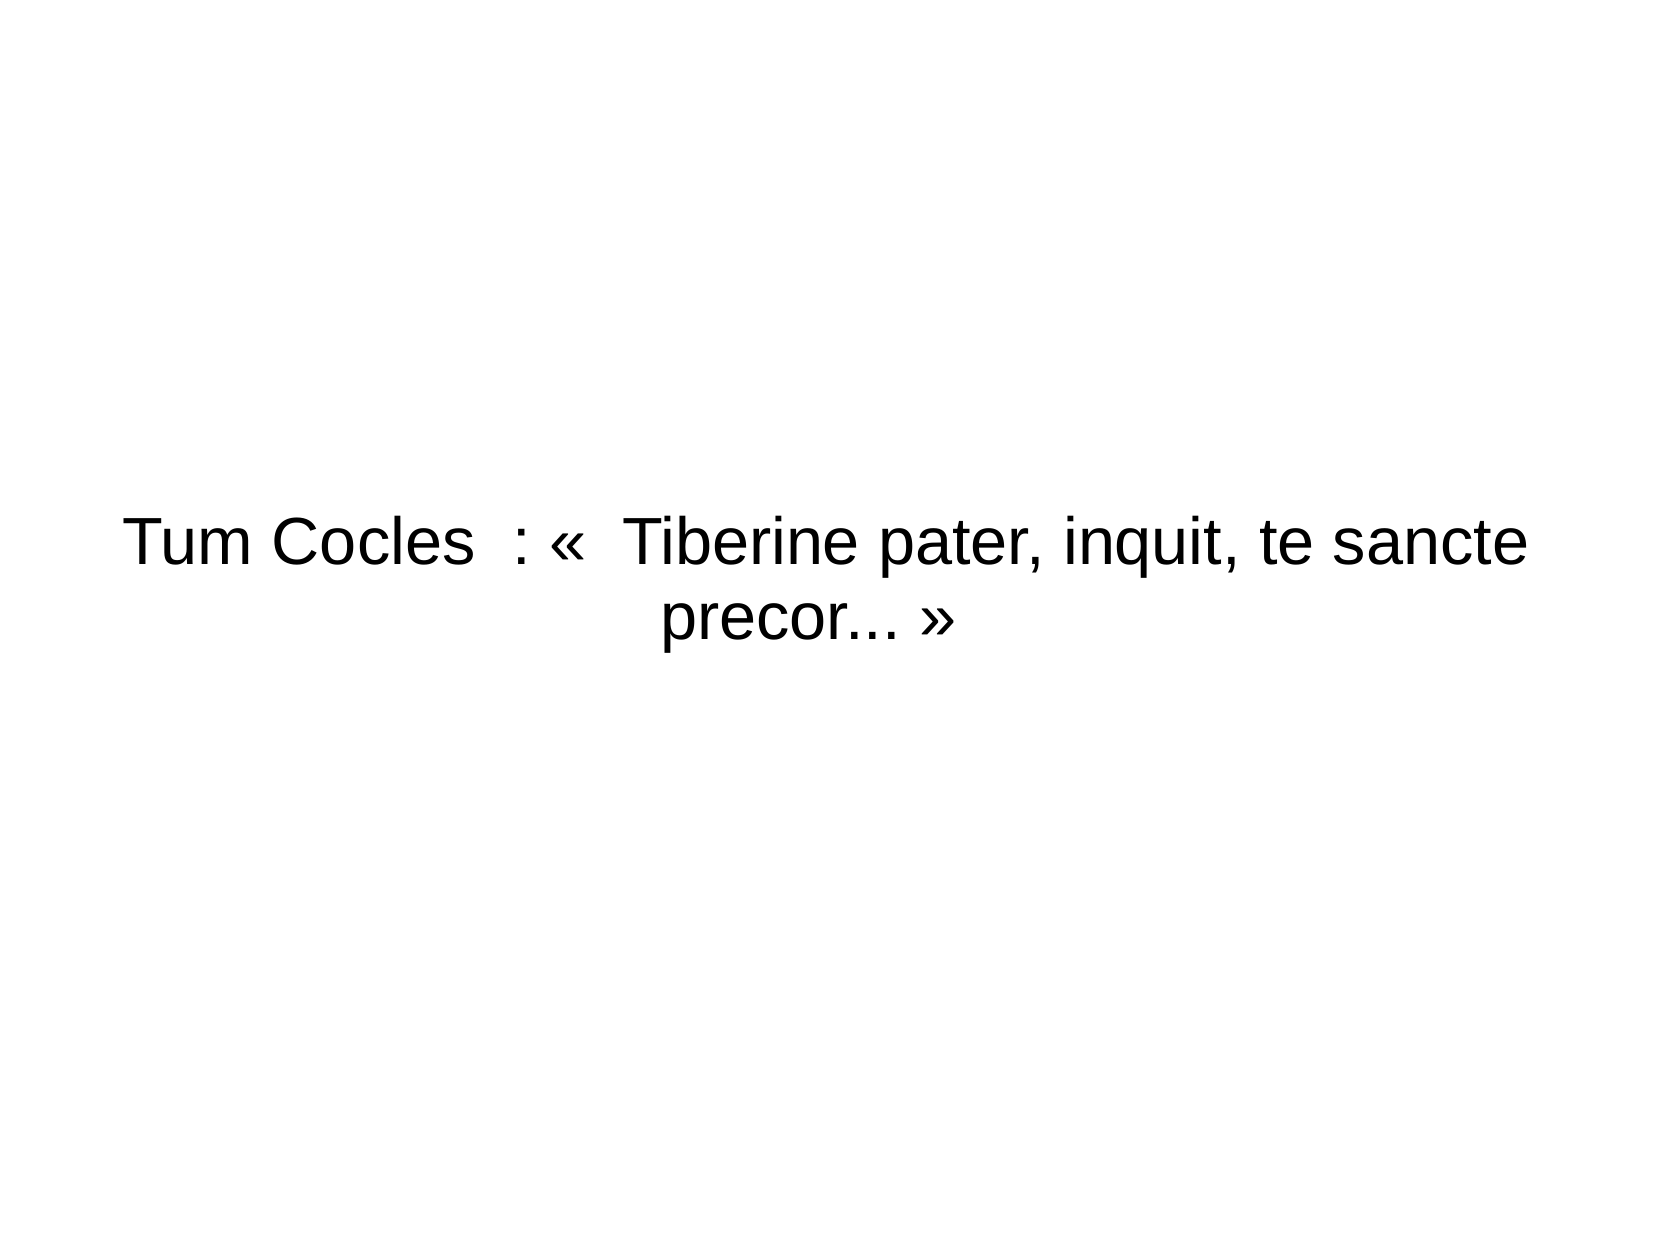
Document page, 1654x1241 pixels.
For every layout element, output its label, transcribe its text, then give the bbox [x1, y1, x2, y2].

subtitle Tum Cocles : « Tiberine pater, inquit, te sancte precor... » [82, 49, 1571, 1109]
